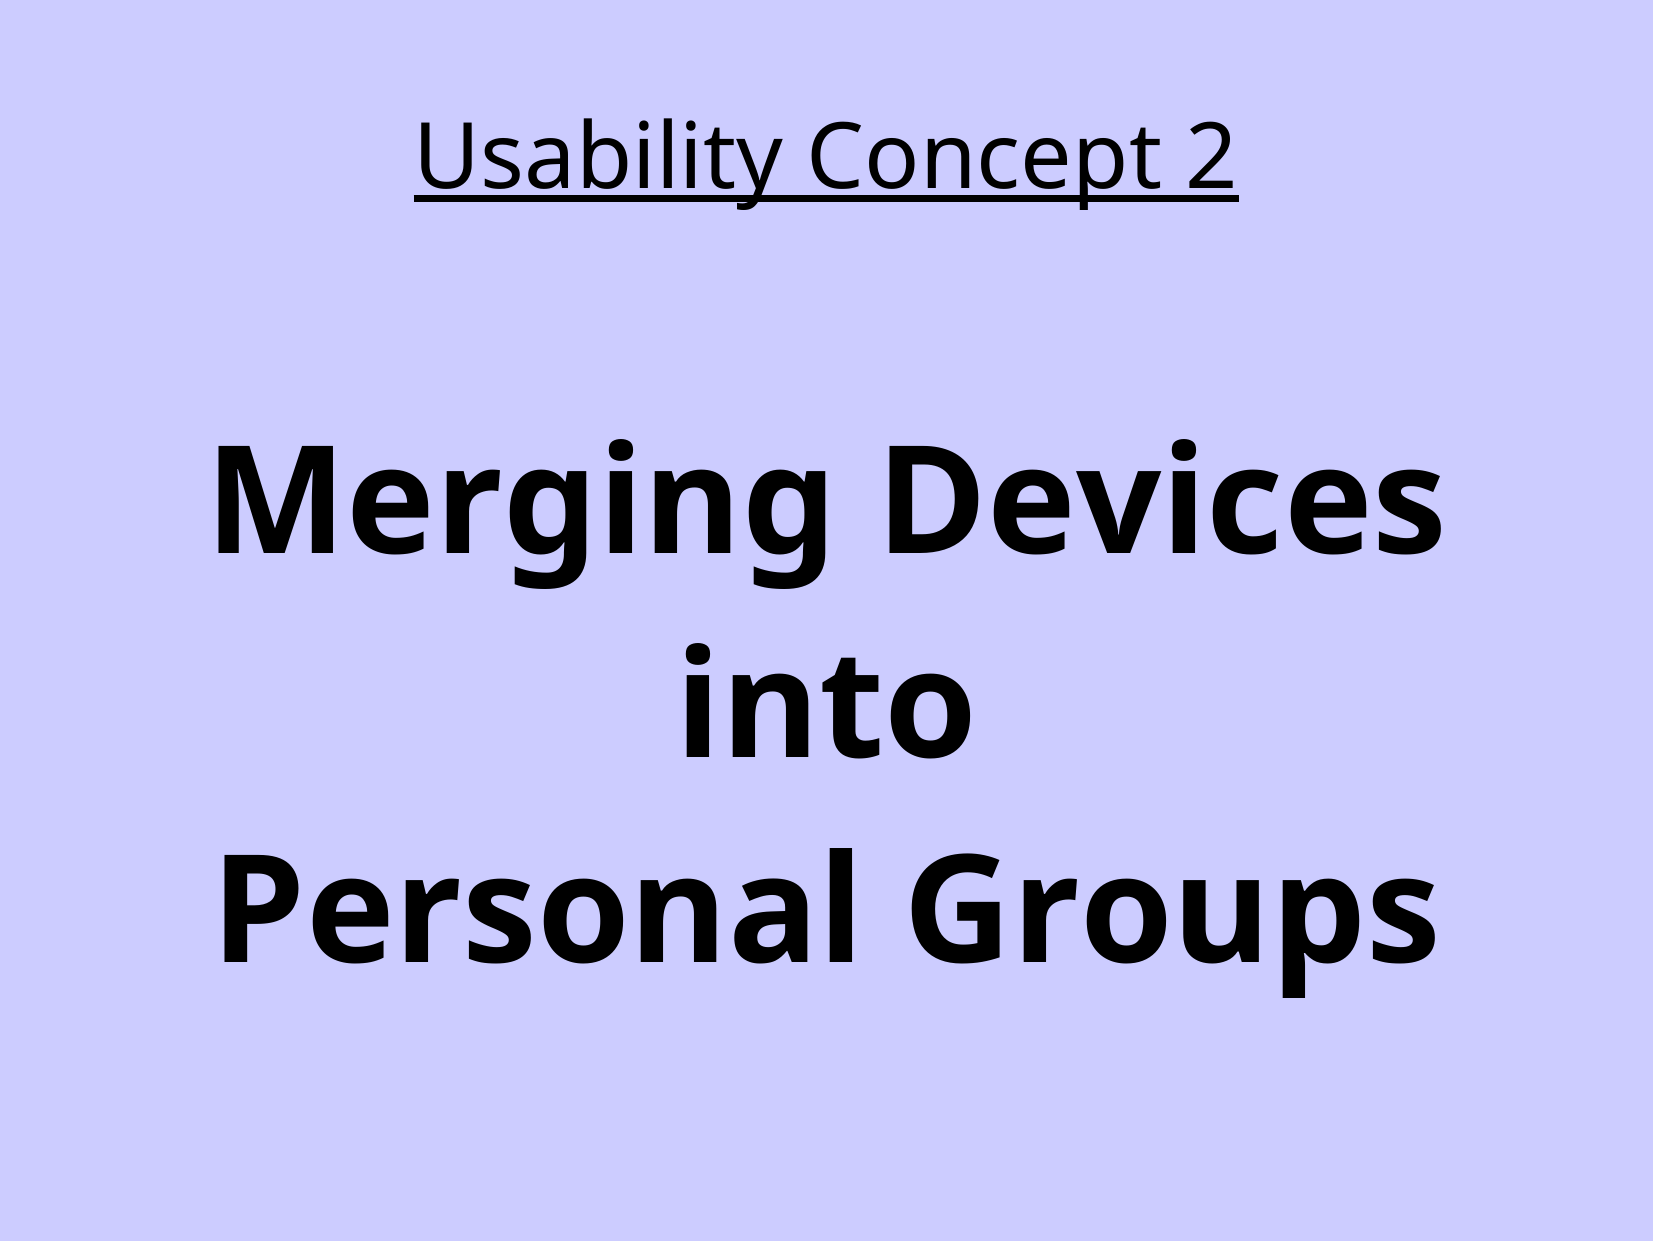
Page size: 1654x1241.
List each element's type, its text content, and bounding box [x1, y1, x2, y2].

subtitle Merging Devices into Personal Groups [82, 297, 1571, 1102]
title Usability Concept 2 [82, 49, 1571, 257]
